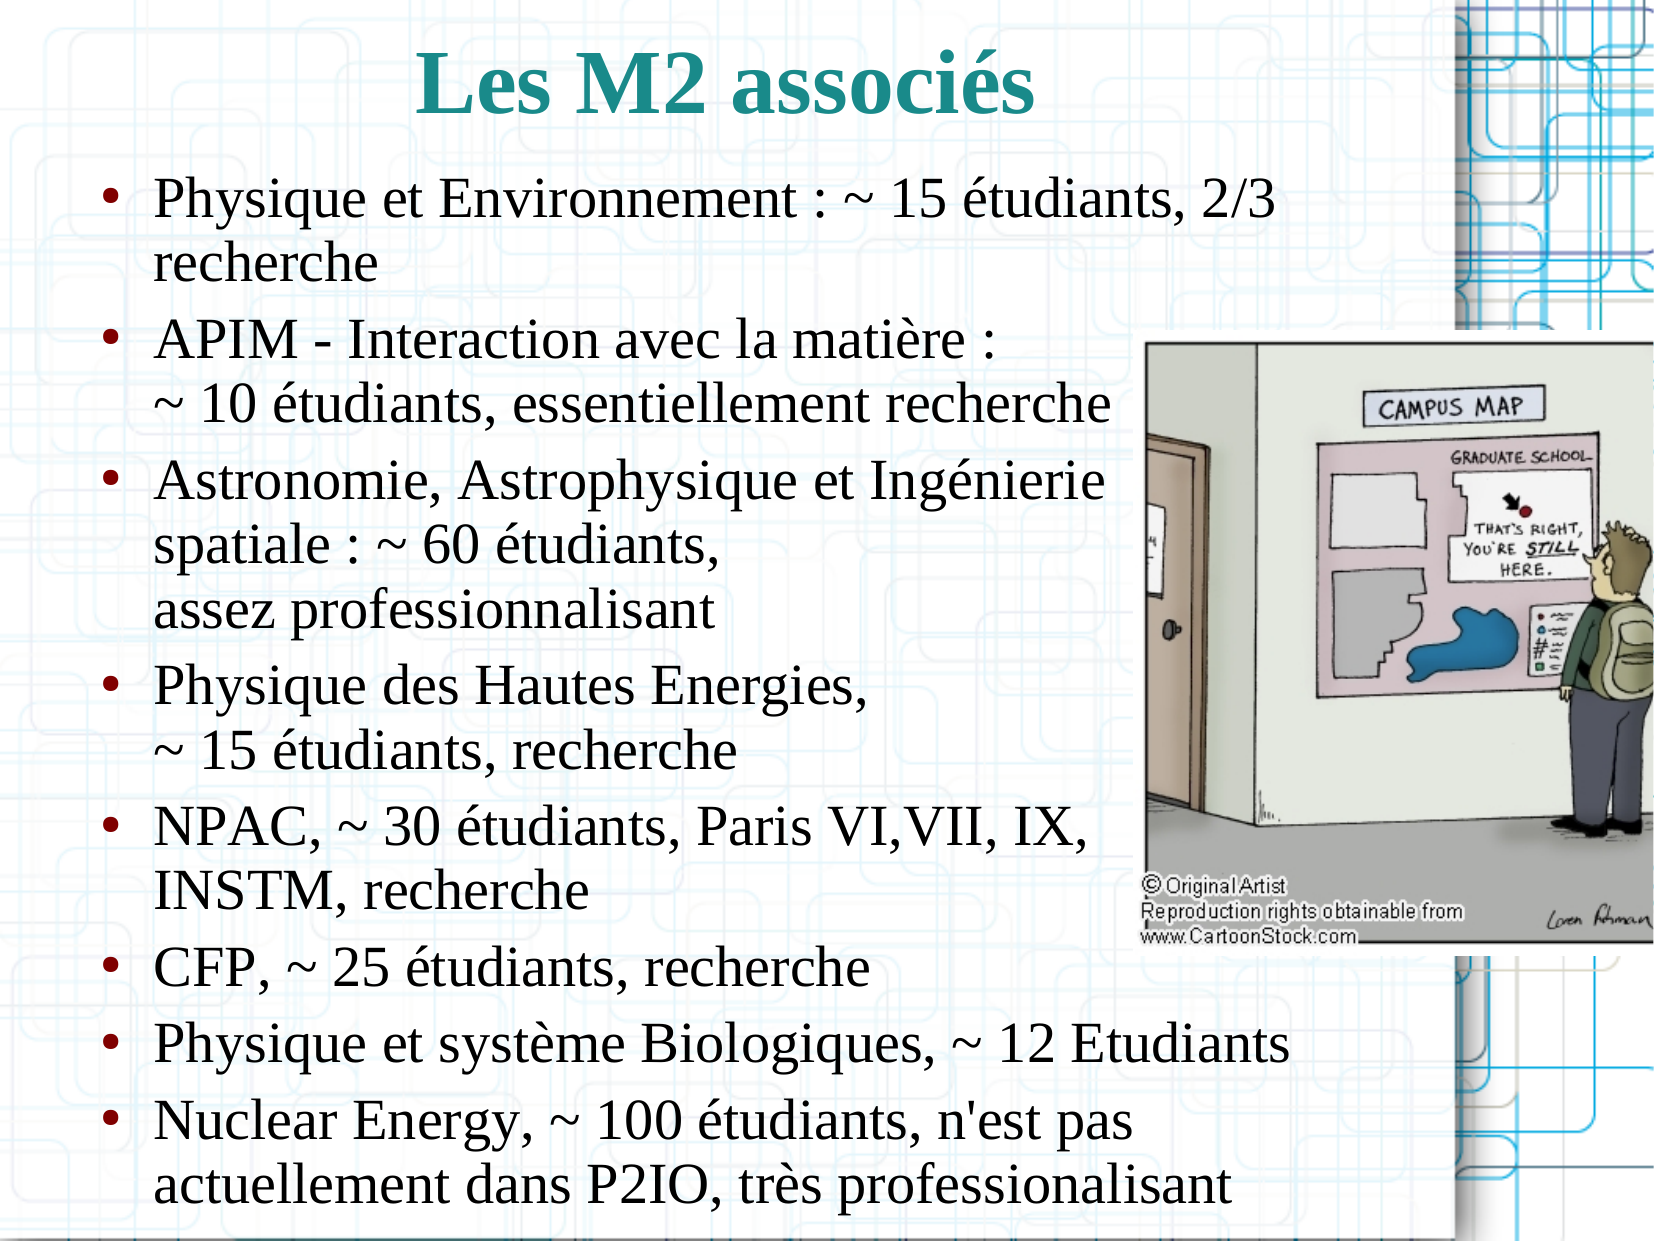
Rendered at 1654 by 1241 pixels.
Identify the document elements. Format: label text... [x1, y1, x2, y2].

title Les M2 associés [0, 29, 1453, 136]
list Physique et Environnement : ~ 15 étudiants, 2/3 recherche APIM - Interaction avec la matière : ~ 10 étudiants, essentiellement recherche Astronomie, Astrophysique et Ingénierie spatiale : ~ 60 étudiants, assez professionnalisant Physique des Hautes Energies, ~ 15 étudiants, recherche NPAC, ~ 30 étudiants, Paris VI,VII, IX, INSTM, recherche CFP, ~ 25 étudiants, recherche Physique et système Biologiques, ~ 12 Etudiants Nuclear Energy, ~ 100 étudiants, n'est pas actuellement dans P2IO, très professionalisant [82, 165, 1418, 1217]
picture [0, 0, 1654, 1241]
